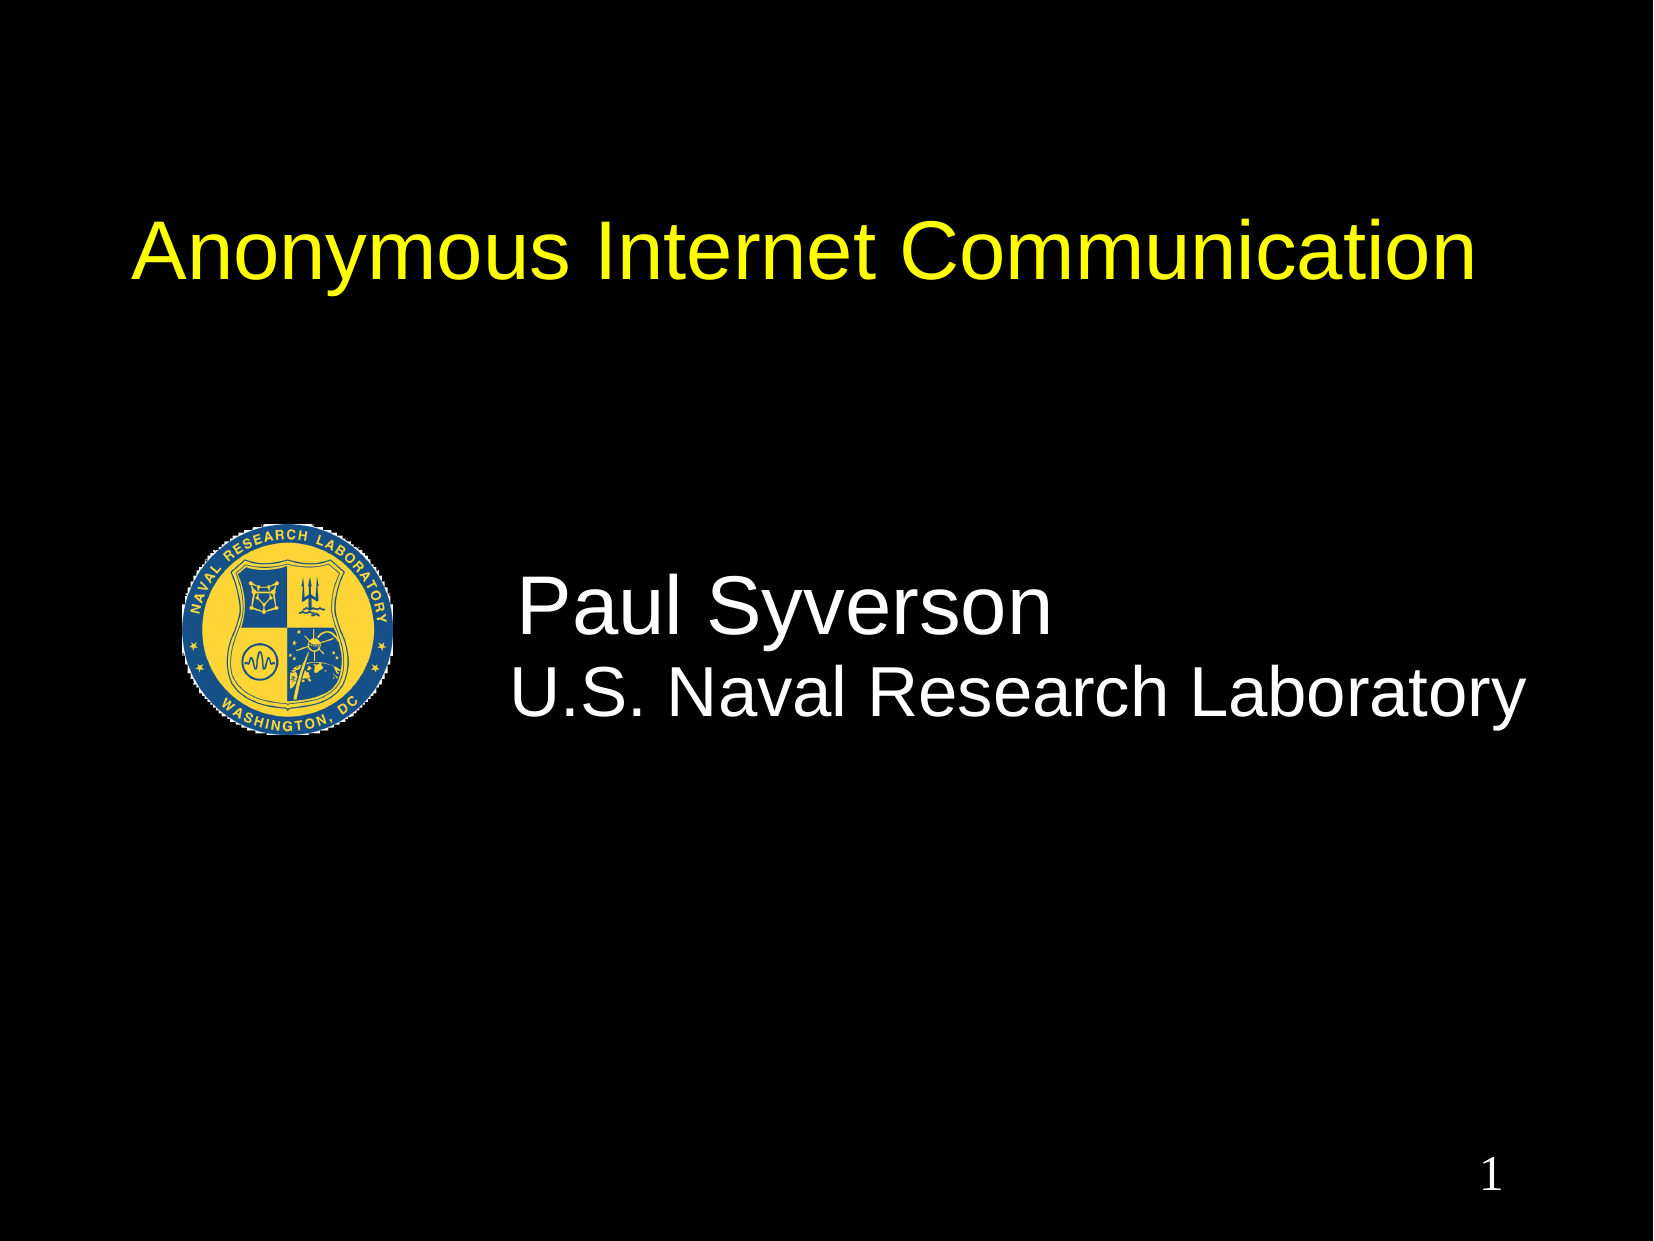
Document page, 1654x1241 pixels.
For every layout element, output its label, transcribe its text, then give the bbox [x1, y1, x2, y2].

picture [182, 524, 393, 735]
subtitle Paul Syverson U.S. Naval Research Laboratory [116, 208, 1528, 1134]
title Anonymous Internet Communication [131, 47, 1544, 455]
